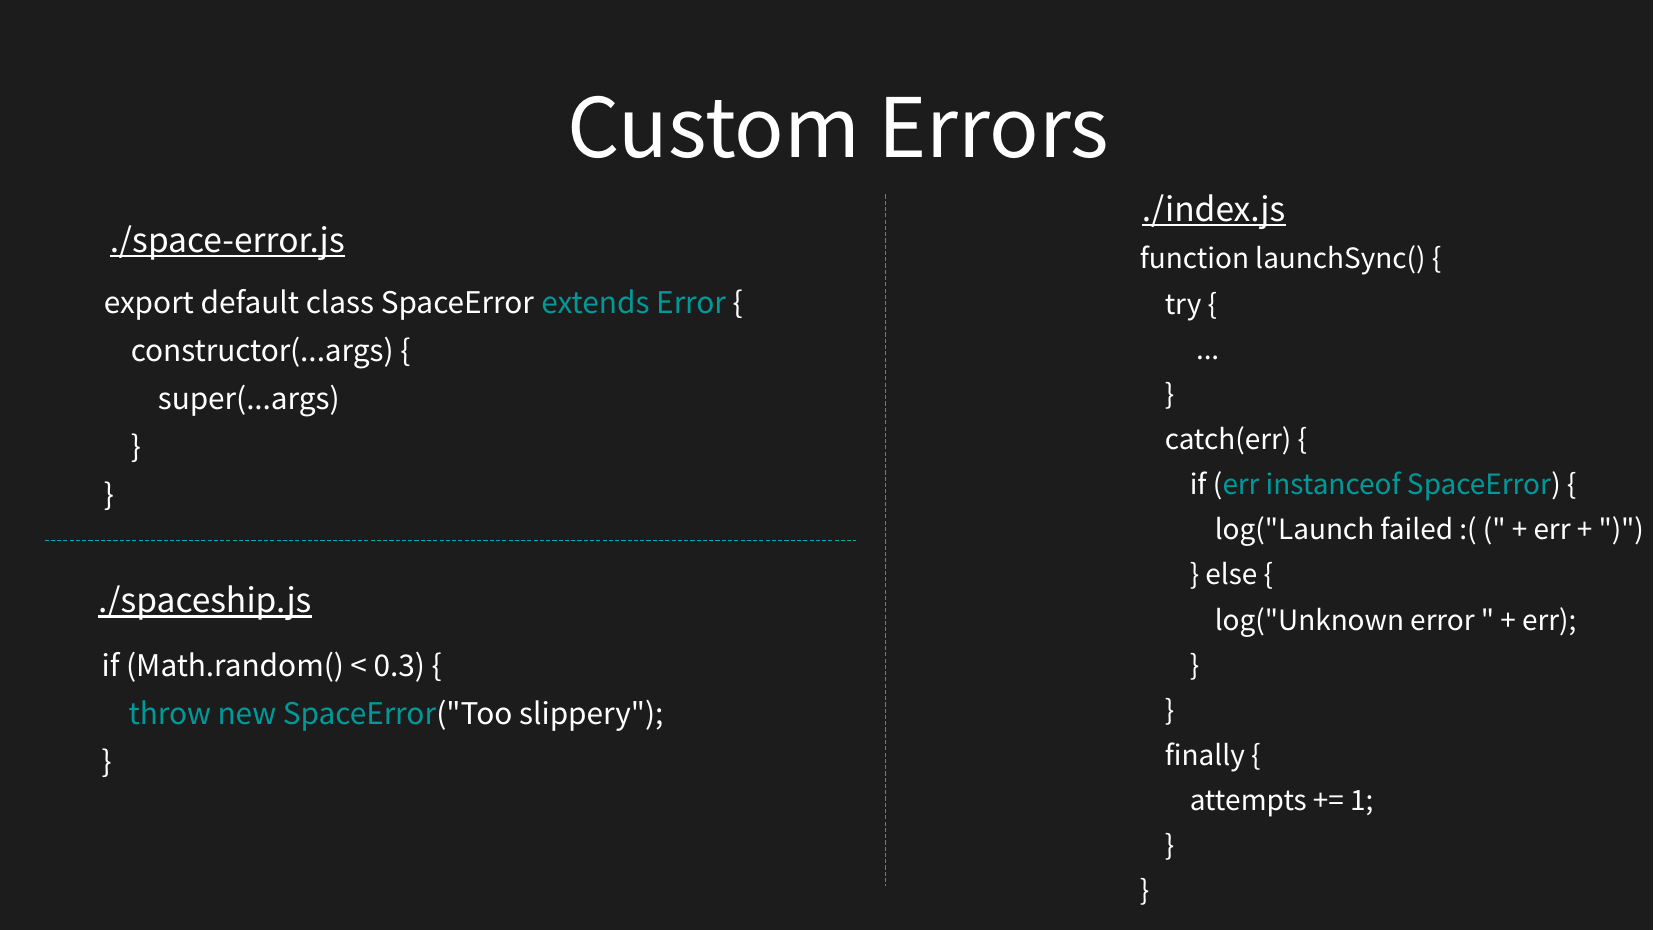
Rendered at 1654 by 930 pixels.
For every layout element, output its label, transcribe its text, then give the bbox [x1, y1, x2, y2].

title Custom Errors [11, 9, 1653, 241]
text_box if (Math.random() < 0.3) { throw new SpaceError("Too slippery"); } [60, 630, 766, 930]
text_box ./spaceship.js [83, 561, 327, 631]
text_box ./index.js [1127, 169, 1301, 239]
text_box ./space-error.js [95, 200, 361, 270]
text_box function launchSync() { try { ... } catch(err) { if (err instanceof SpaceError) { log("Launch failed :( (" + err + ")") } else { log("Unknown error " + err); } } finally { attempts += 1; } } [1125, 225, 1653, 930]
text_box export default class SpaceError extends Error { constructor(...args) { super(...args) } } [89, 267, 795, 619]
